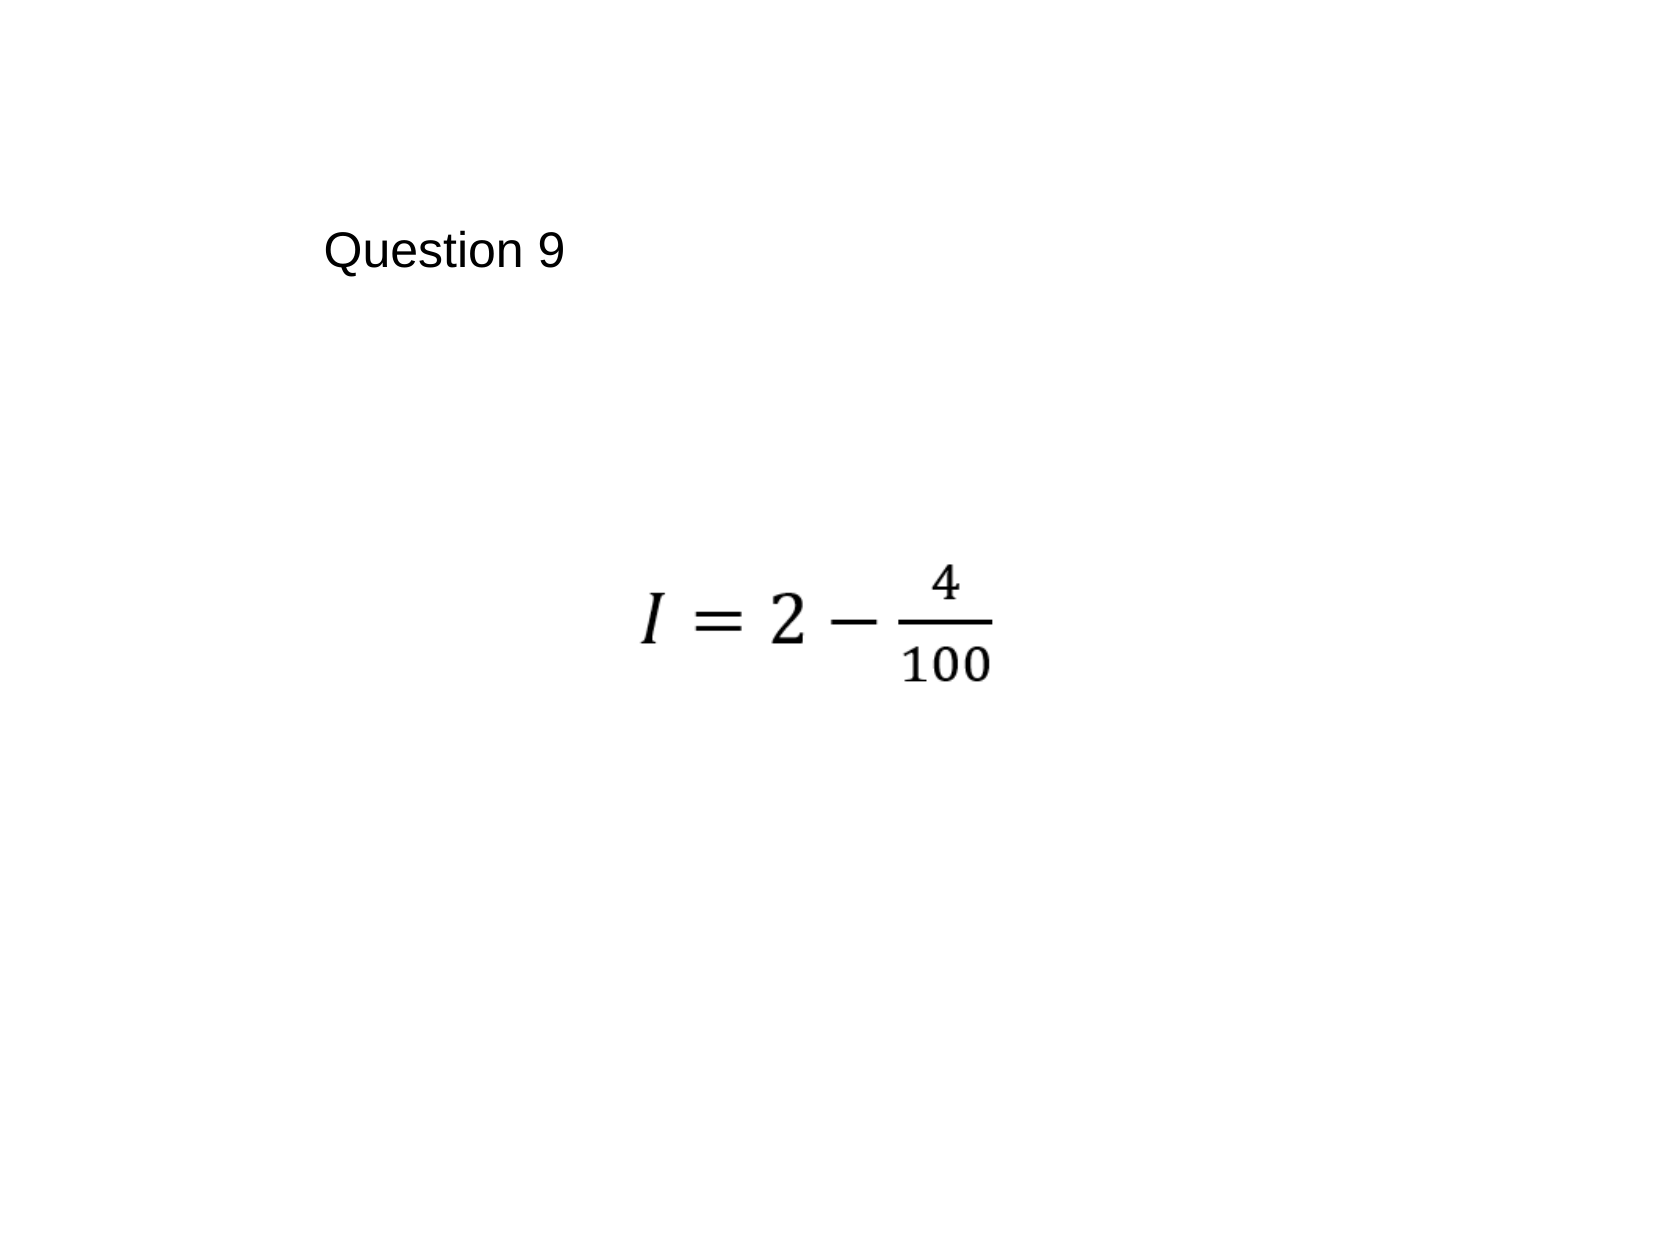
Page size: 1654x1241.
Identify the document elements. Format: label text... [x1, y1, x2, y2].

picture [626, 530, 1027, 710]
text_box Question 9 [309, 214, 581, 286]
